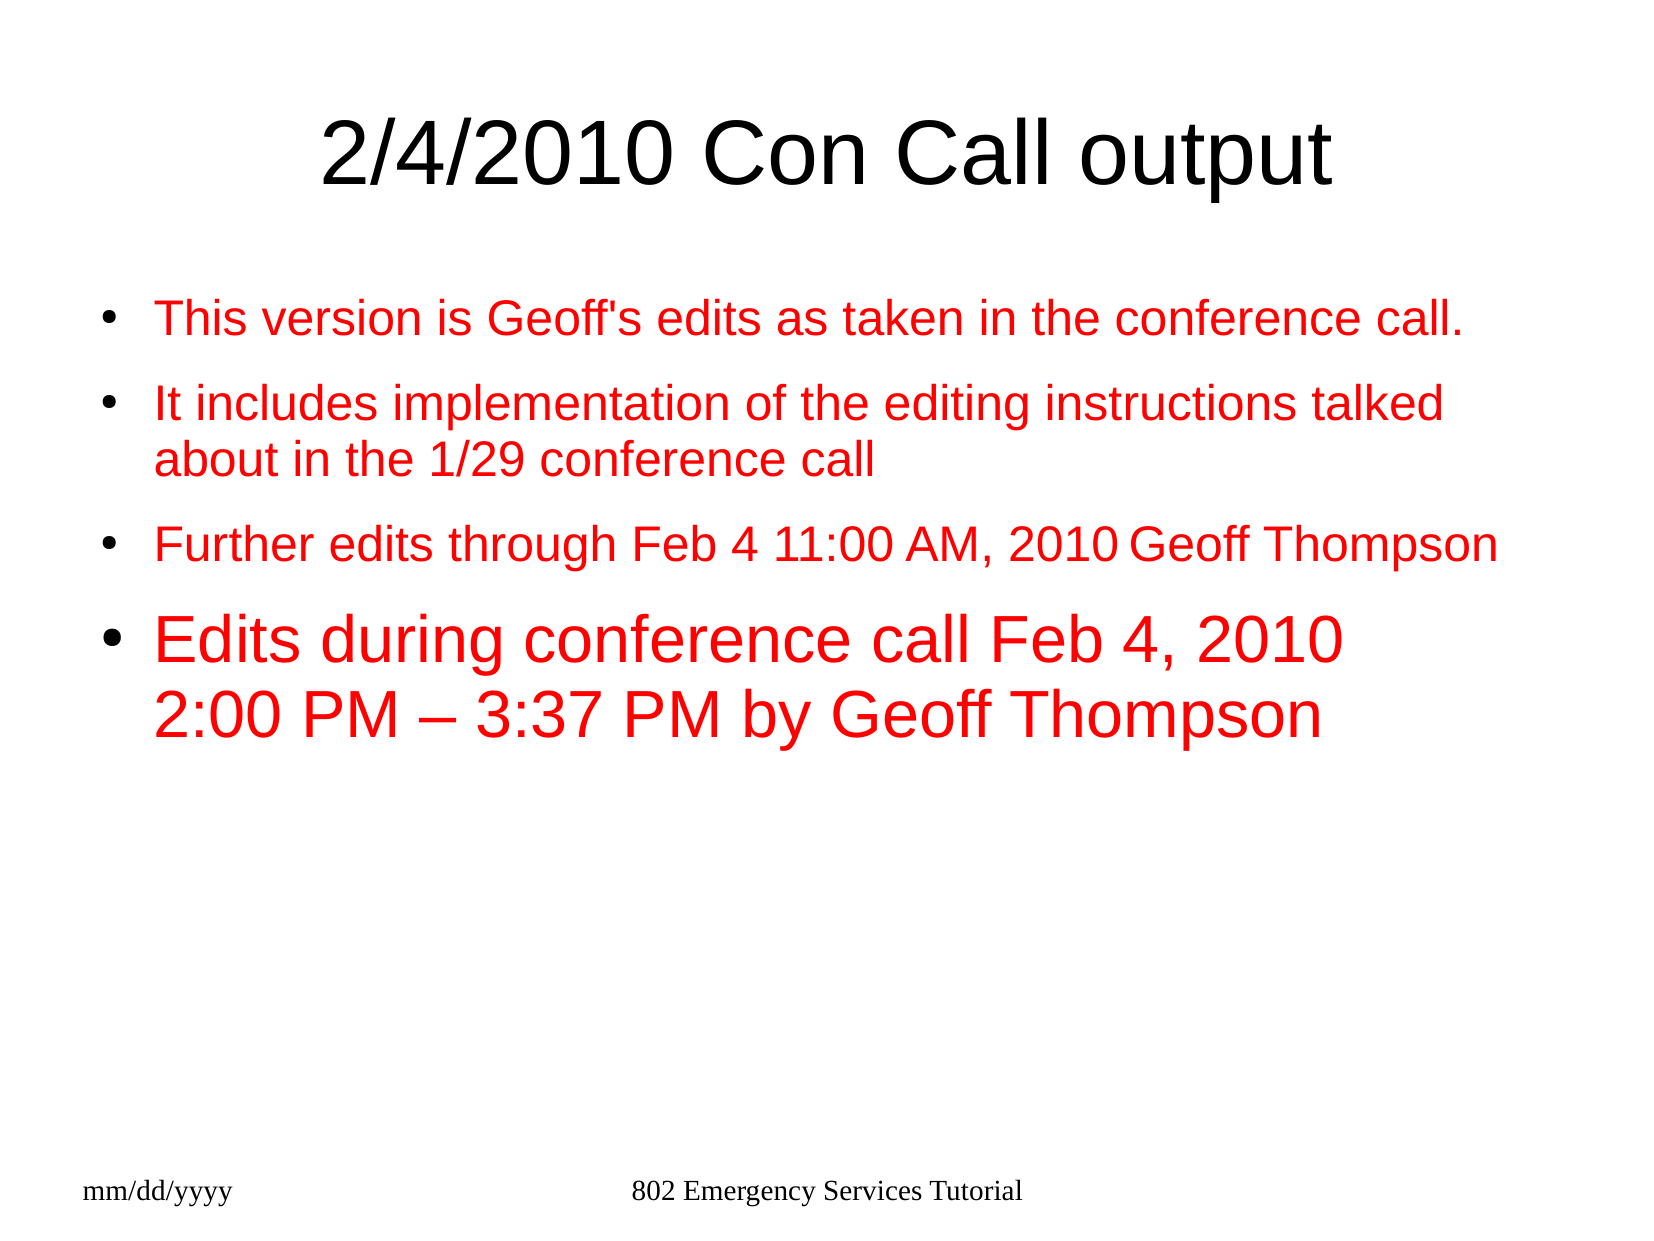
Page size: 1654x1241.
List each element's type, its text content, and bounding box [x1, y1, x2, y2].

list This version is Geoff's edits as taken in the conference call. It includes implementation of the editing instructions talked about in the 1/29 conference call Further edits through Feb 4 11:00 AM, 2010 Geoff Thompson Edits during conference call Feb 4, 2010 2:00 PM – 3:37 PM by Geoff Thompson [82, 290, 1571, 1109]
title 2/4/2010 Con Call output [82, 49, 1571, 257]
